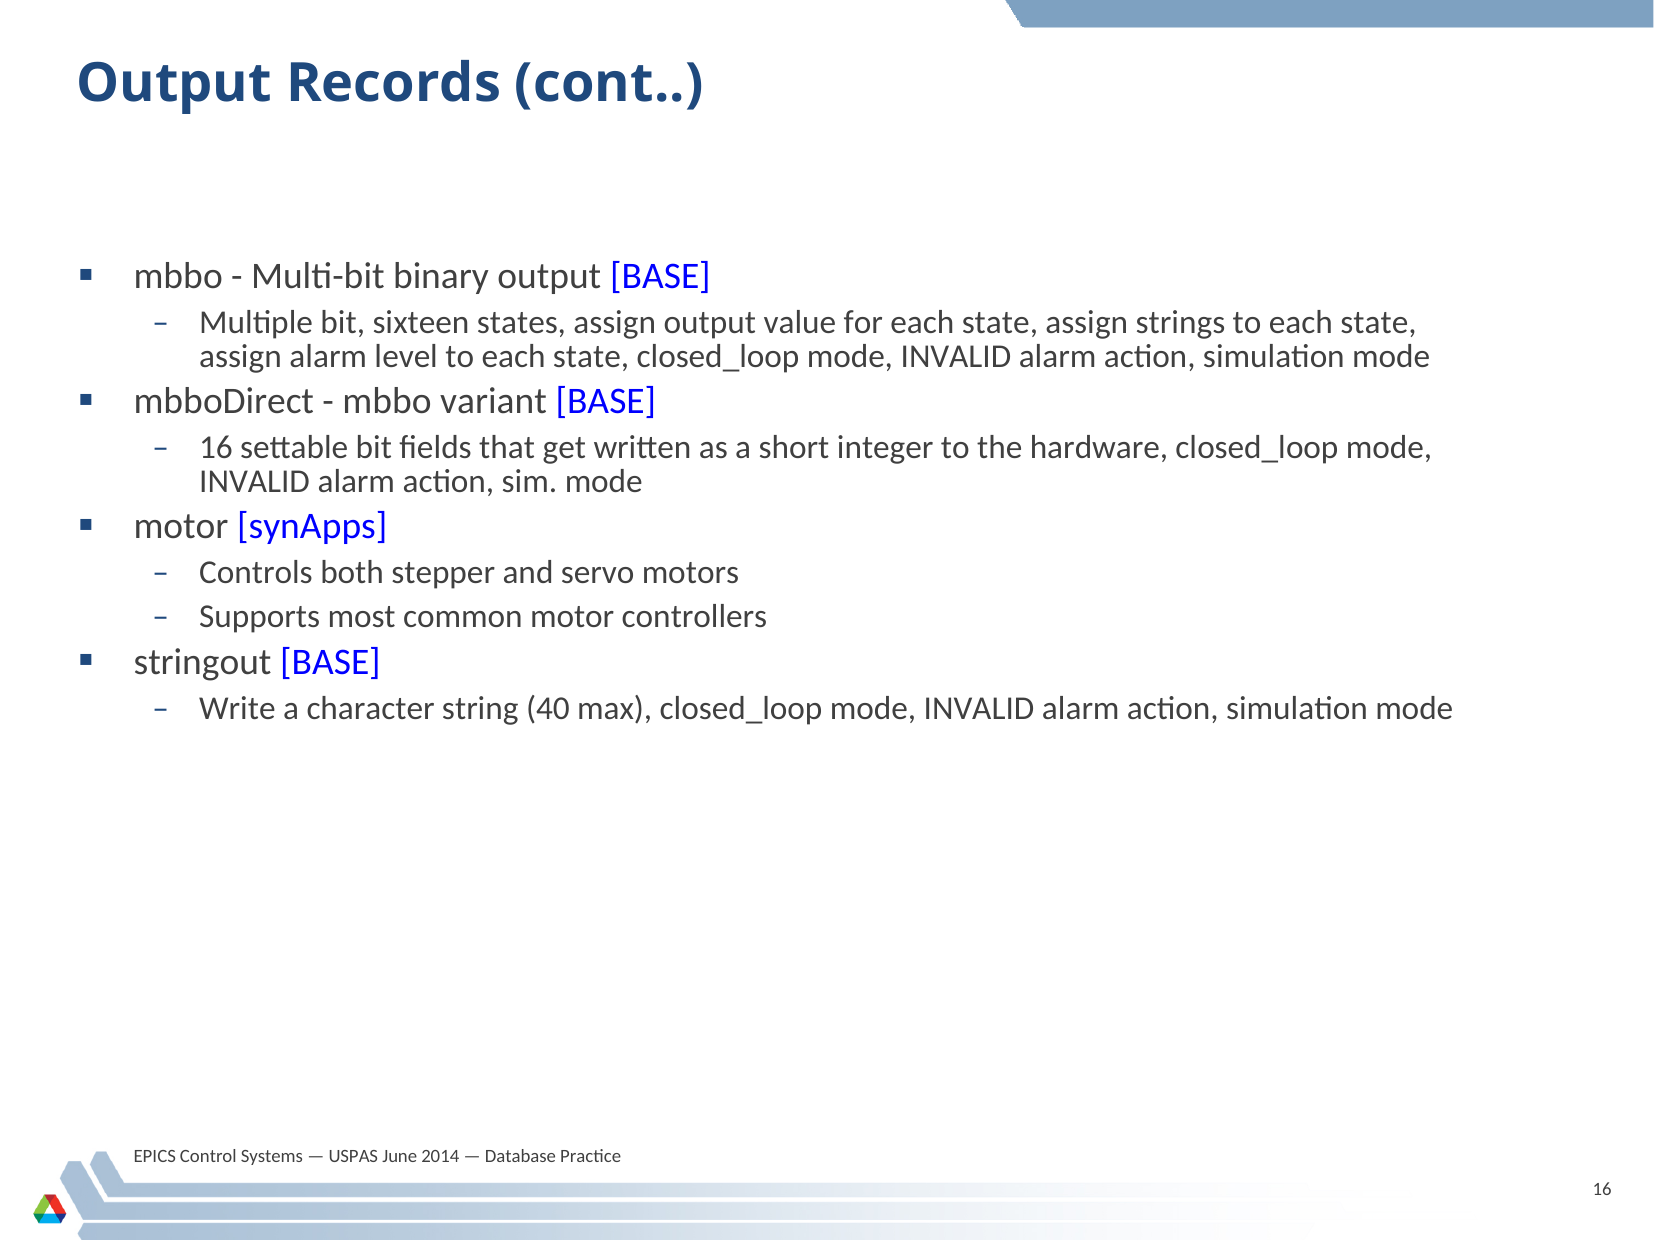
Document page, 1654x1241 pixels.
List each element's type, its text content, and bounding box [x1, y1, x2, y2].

picture [0, 0, 1654, 29]
title Output Records (cont..) [61, 51, 1500, 123]
list mbbo - Multi-bit binary output [BASE] Multiple bit, sixteen states, assign output value for each state, assign strings to each state, assign alarm level to each state, closed_loop mode, INVALID alarm action, simulation mode mbboDirect - mbbo variant [BASE] 16 settable bit fields that get written as a short integer to the hardware, closed_loop mode, INVALID alarm action, sim. mode motor [synApps] Controls both stepper and servo motors Supports most common motor controllers stringout [BASE] Write a character string (40 max), closed_loop mode, INVALID alarm action, simulation mode [62, 253, 1498, 993]
picture [0, 1143, 1654, 1240]
